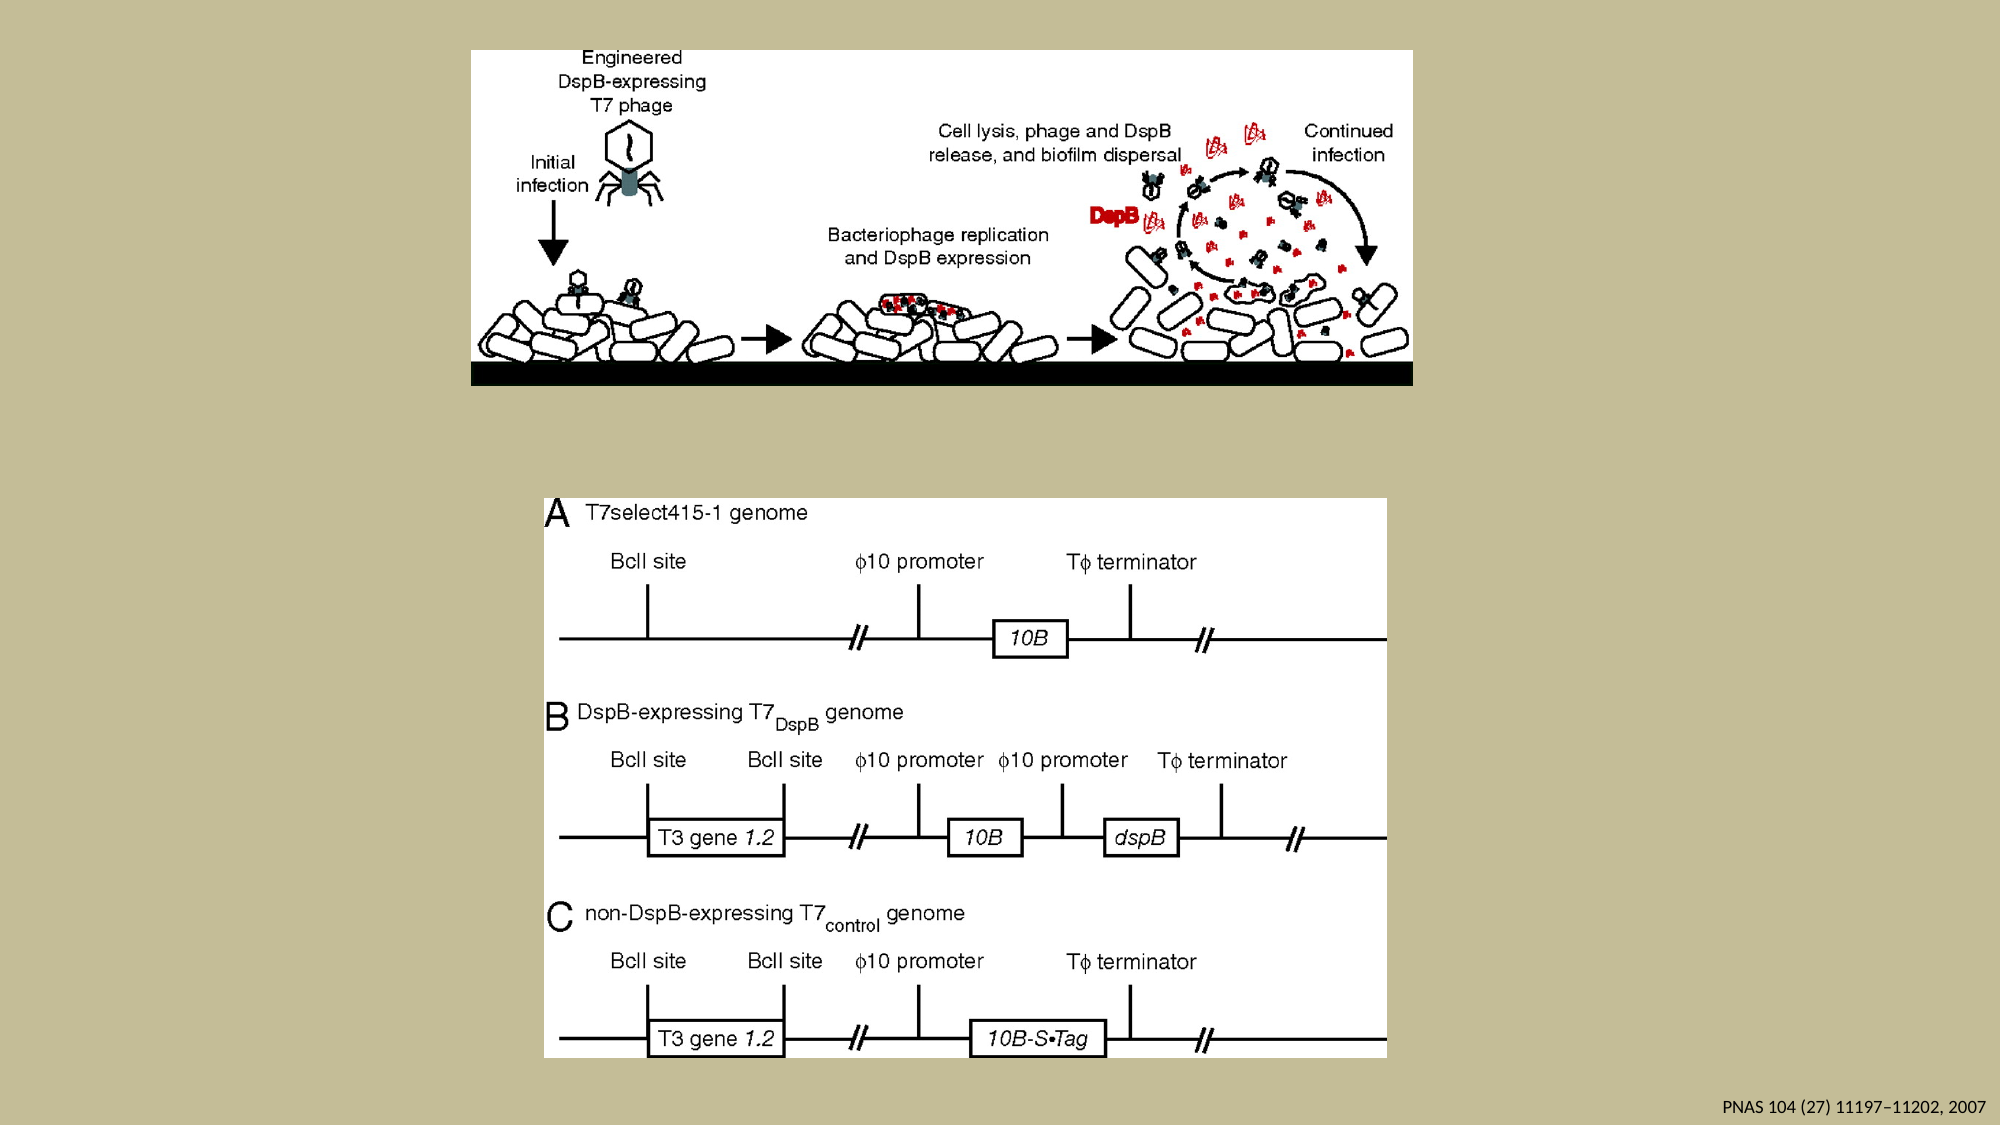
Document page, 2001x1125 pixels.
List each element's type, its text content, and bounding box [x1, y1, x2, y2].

picture [471, 50, 1413, 386]
text_box PNAS 104 (27) 11197–11202, 2007 [1707, 1087, 2000, 1125]
picture [544, 498, 1387, 1058]
